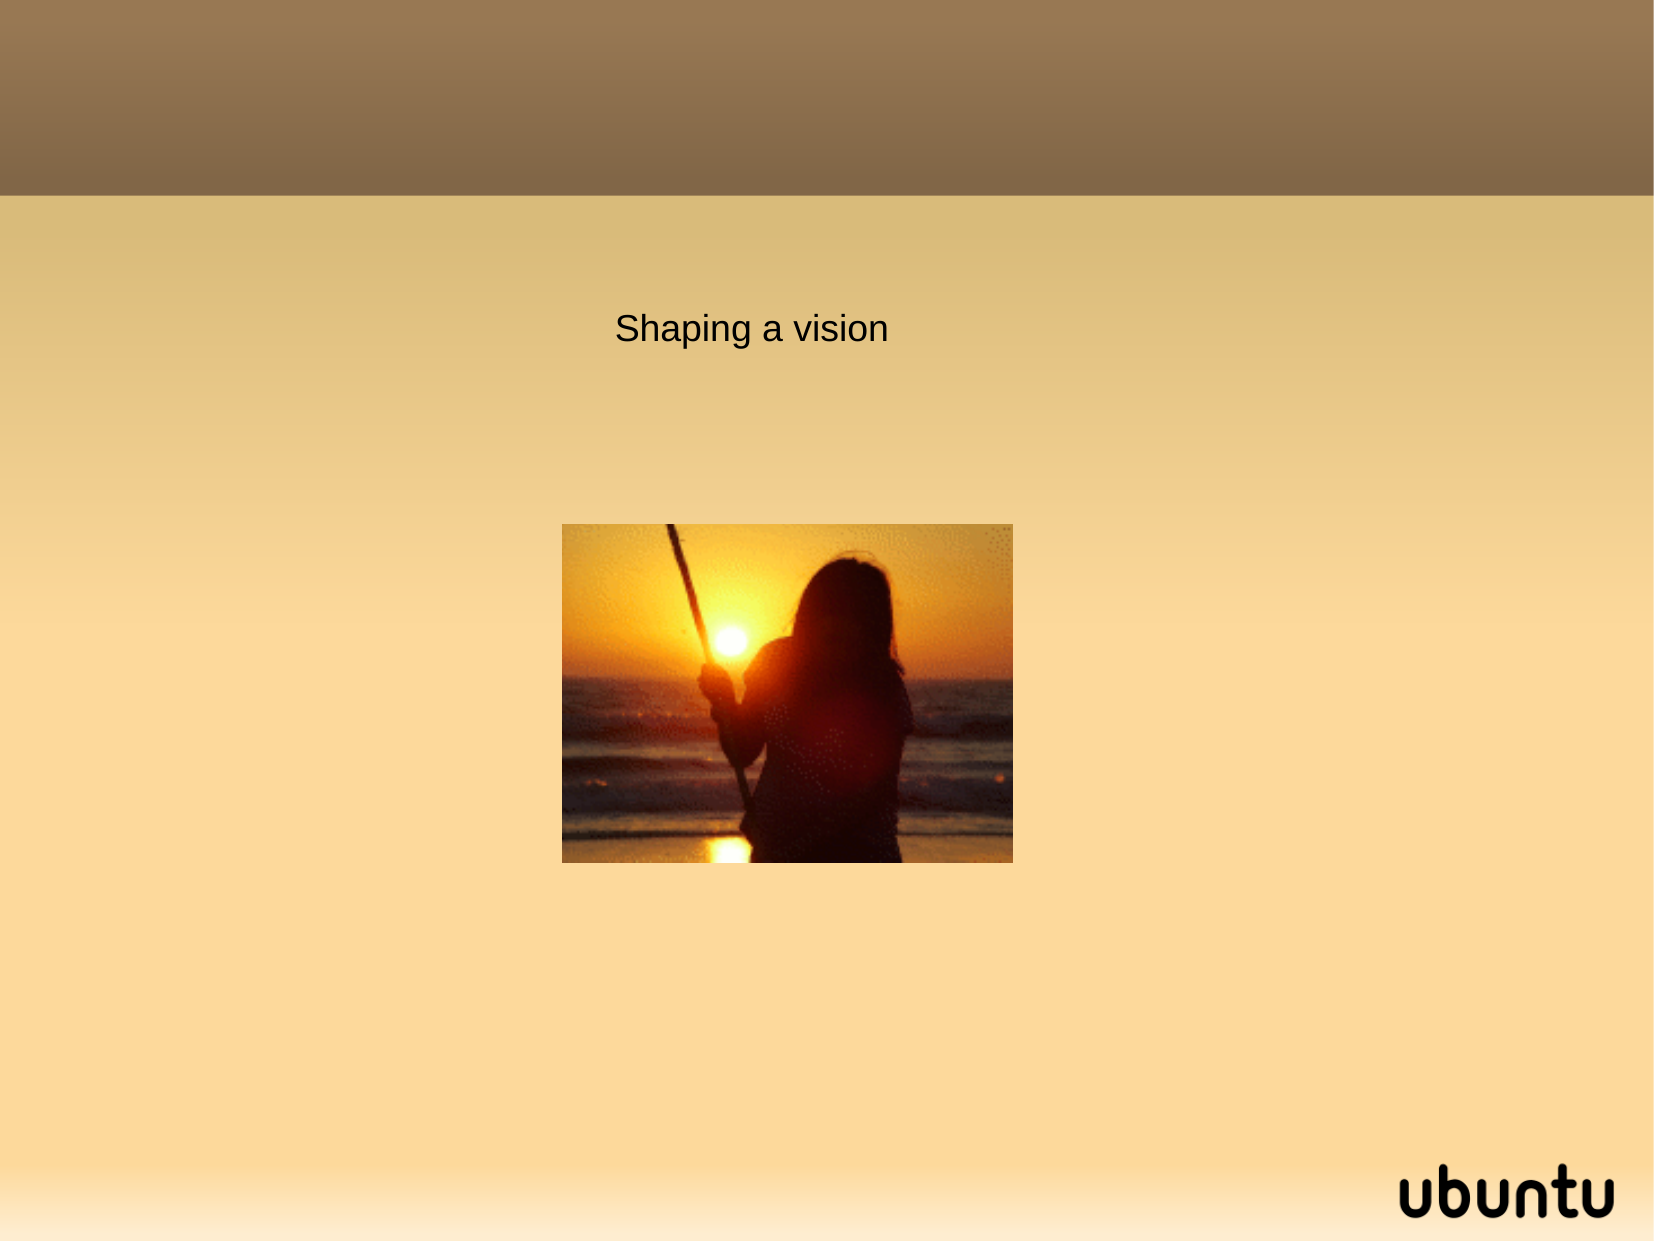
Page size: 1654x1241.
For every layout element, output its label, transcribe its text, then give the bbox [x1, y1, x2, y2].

picture [0, 0, 1654, 1241]
text_box Shaping a vision [600, 300, 904, 357]
